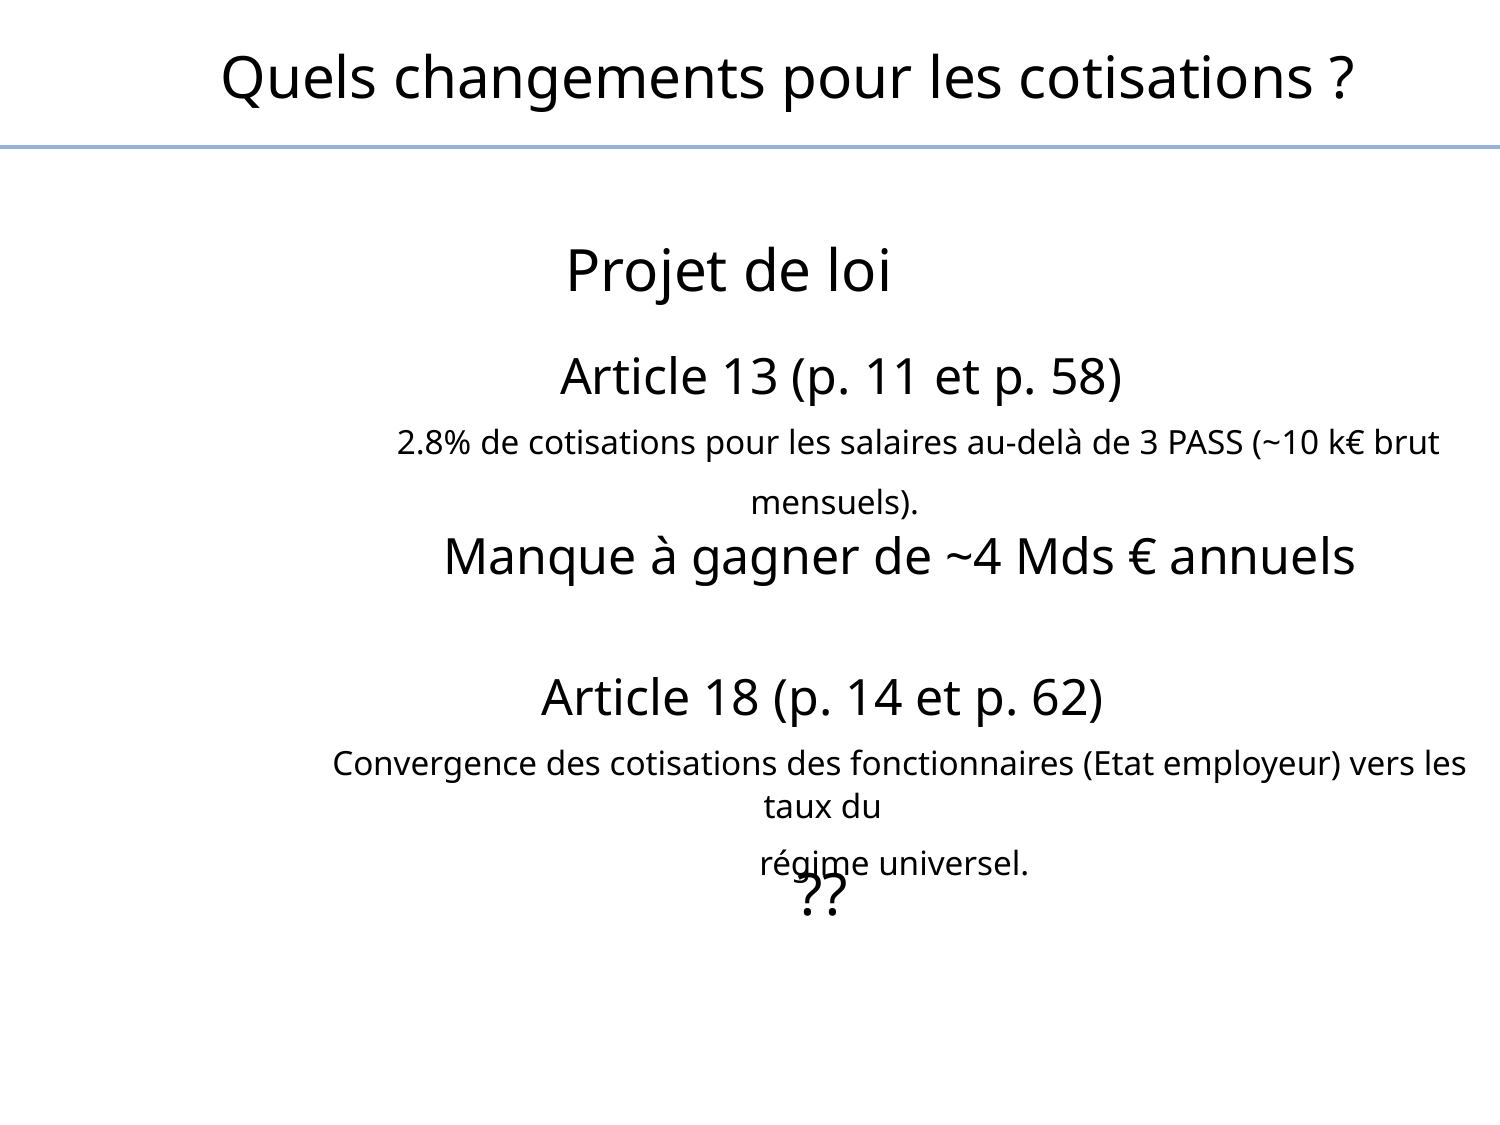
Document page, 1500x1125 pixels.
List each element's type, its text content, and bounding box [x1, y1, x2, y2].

text_box Article 18 (p. 14 et p. 62) Convergence des cotisations des fonctionnaires (Etat employeur) vers les taux du régime universel. [154, 658, 1492, 893]
text_box ?? [621, 849, 1024, 935]
text_box Projet de loi [60, 225, 1398, 311]
text_box Quels changements pour les cotisations ? [172, 32, 1403, 118]
text_box Article 13 (p. 11 et p. 58) 2.8% de cotisations pour les salaires au-delà de 3 PASS (~10 k€ brut mensuels). Manque à gagner de ~4 Mds € annuels [172, 337, 1500, 593]
